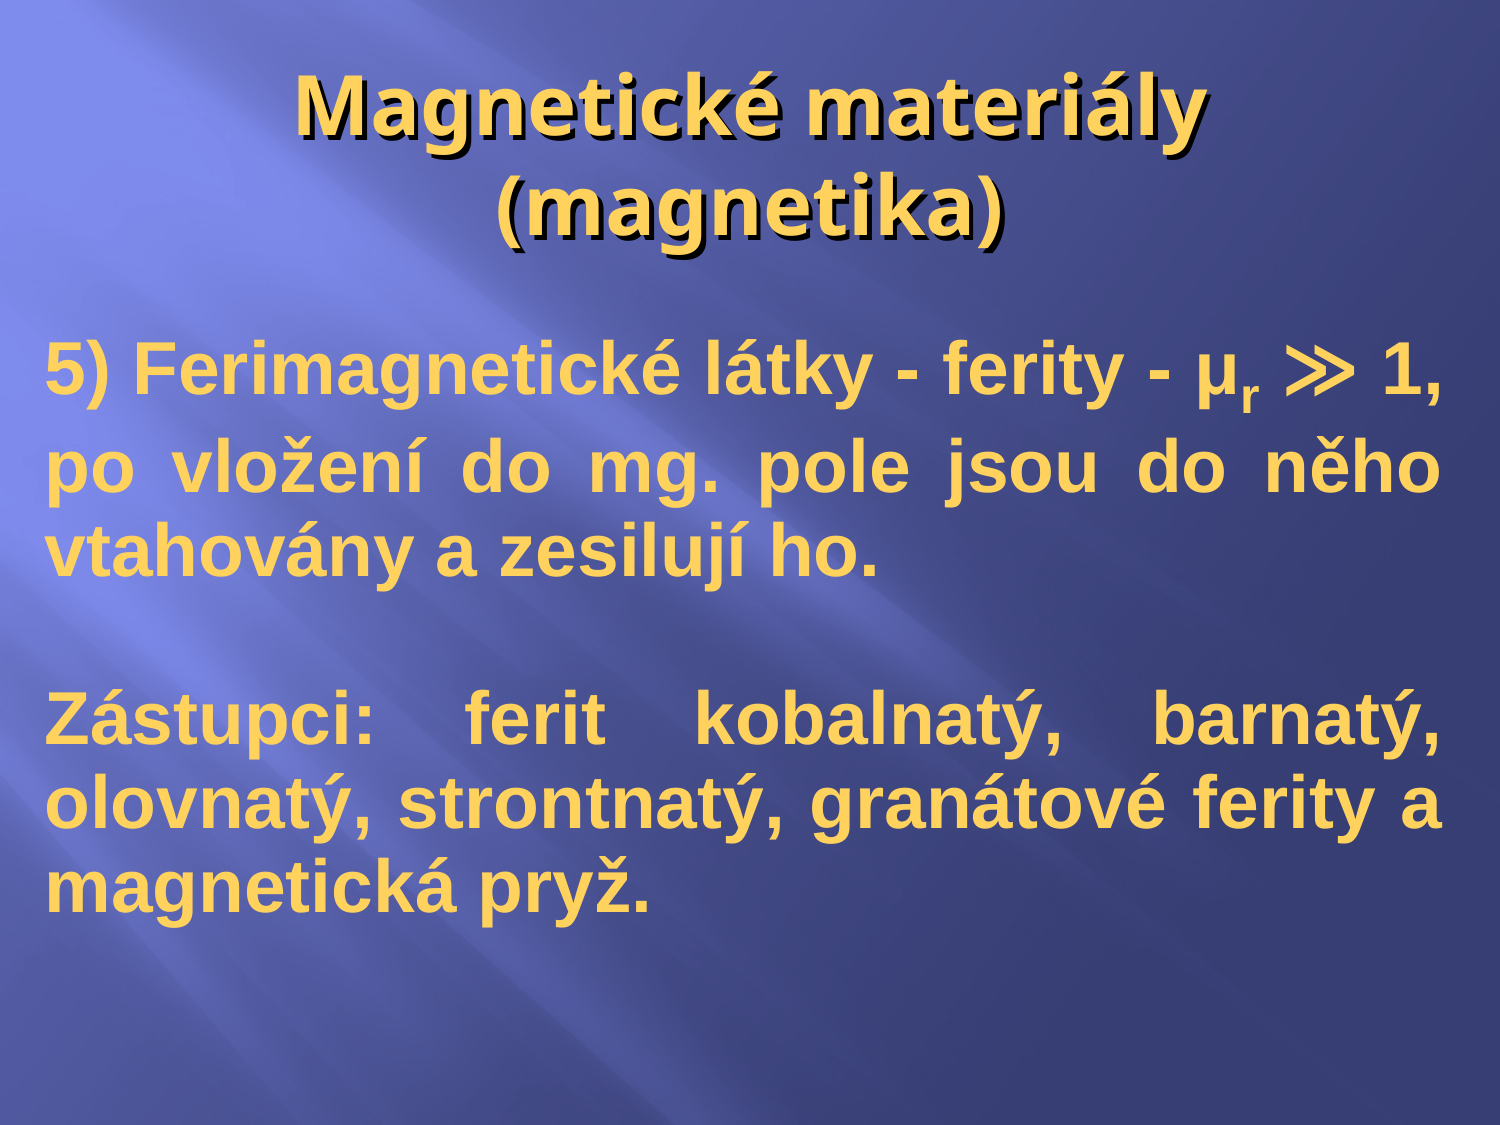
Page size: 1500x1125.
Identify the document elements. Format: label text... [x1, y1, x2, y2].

picture [0, 0, 1500, 1125]
title Magnetické materiály (magnetika) [75, 45, 1426, 244]
text_box 5) Ferimagnetické látky - ferity - μr ≫ 1, po vložení do mg. pole jsou do něho vtahovány a zesilují ho. Zástupci: ferit kobalnatý, barnatý, olovnatý, strontnatý, granátové ferity a magnetická pryž. [29, 267, 1459, 988]
